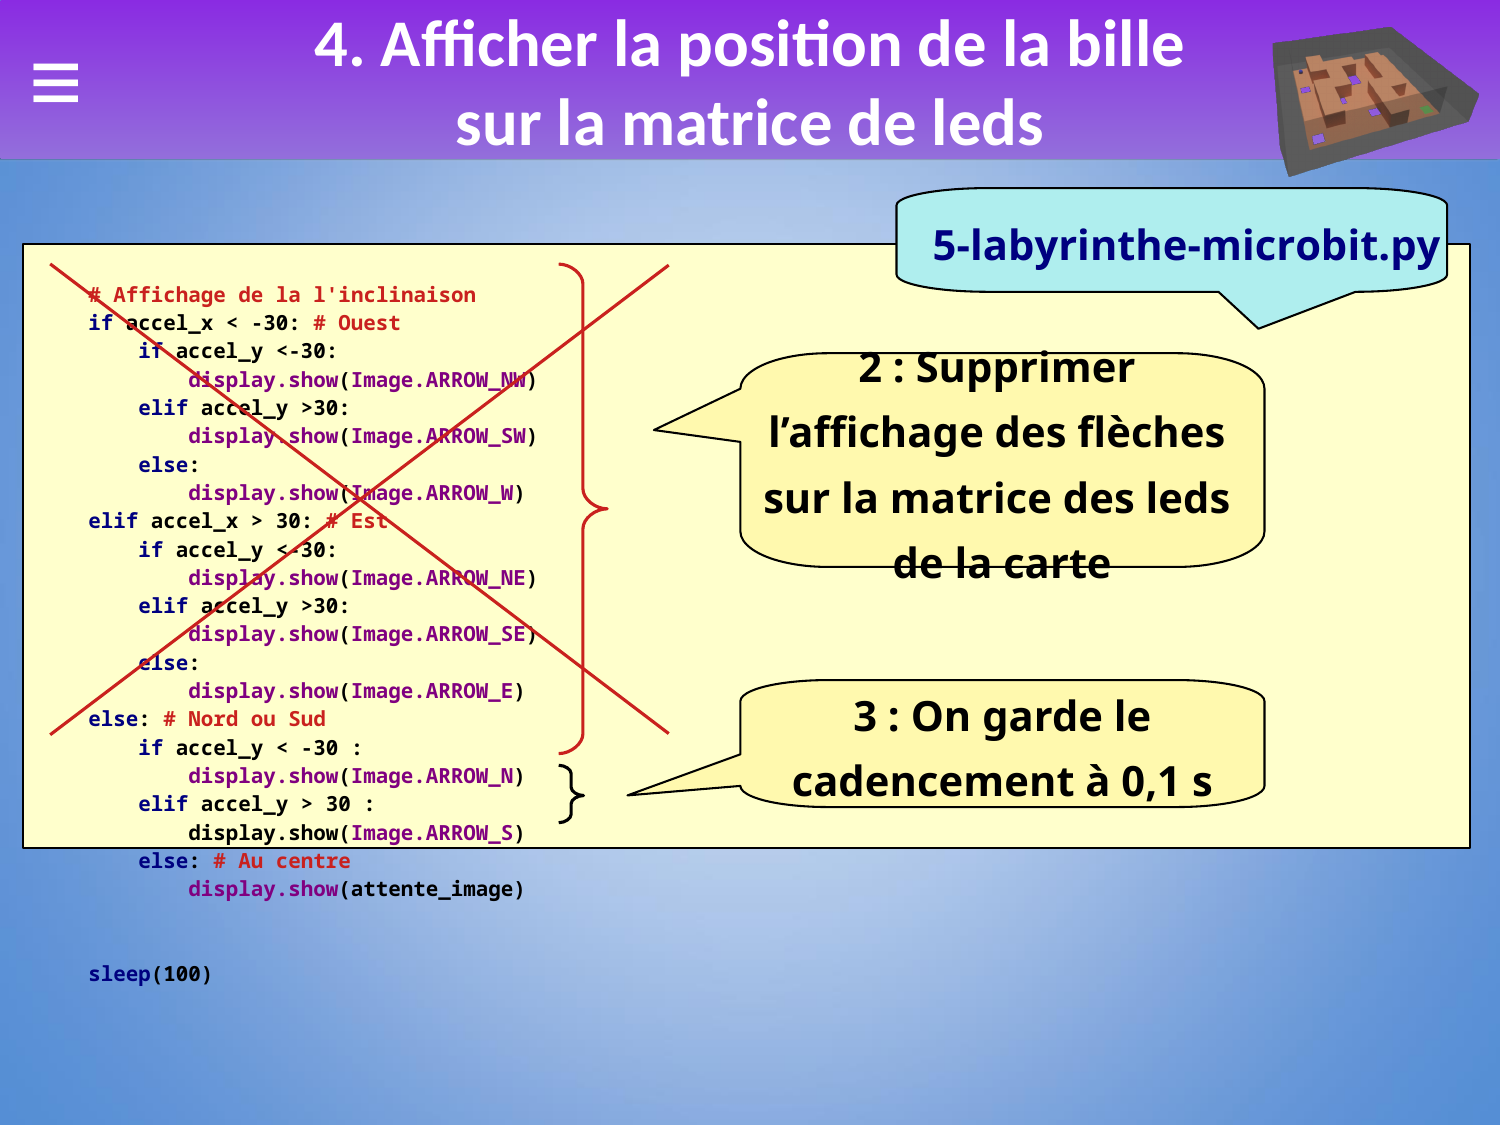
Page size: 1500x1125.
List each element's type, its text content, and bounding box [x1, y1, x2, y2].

text_box ≡ [14, 23, 101, 141]
text_box 2 : Supprimer l’affichage des flèches sur la matrice des leds de la carte [653, 353, 1265, 567]
text_box 5-labyrinthe-microbit.py [896, 188, 1448, 329]
text_box 4. Afficher la position de la bille sur la matrice de leds [0, 0, 1500, 159]
text_box # Affichage de la l'inclinaison if accel_x < -30: # Ouest if accel_y <-30: display.show(Image.ARROW_NW) elif accel_y >30: display.show(Image.ARROW_SW) else: display.show(Image.ARROW_W) elif accel_x > 30: # Est if accel_y <-30: display.show(Image.ARROW_NE) elif accel_y >30: display.show(Image.ARROW_SE) else: display.show(Image.ARROW_E) else: # Nord ou Sud if accel_y < -30 : display.show(Image.ARROW_N) elif accel_y > 30 : display.show(Image.ARROW_S) else: # Au centre display.show(attente_image) sleep(100) [22, 243, 1470, 848]
text_box 3 : On garde le cadencement à 0,1 s [627, 680, 1265, 808]
picture [0, 27, 1500, 1125]
